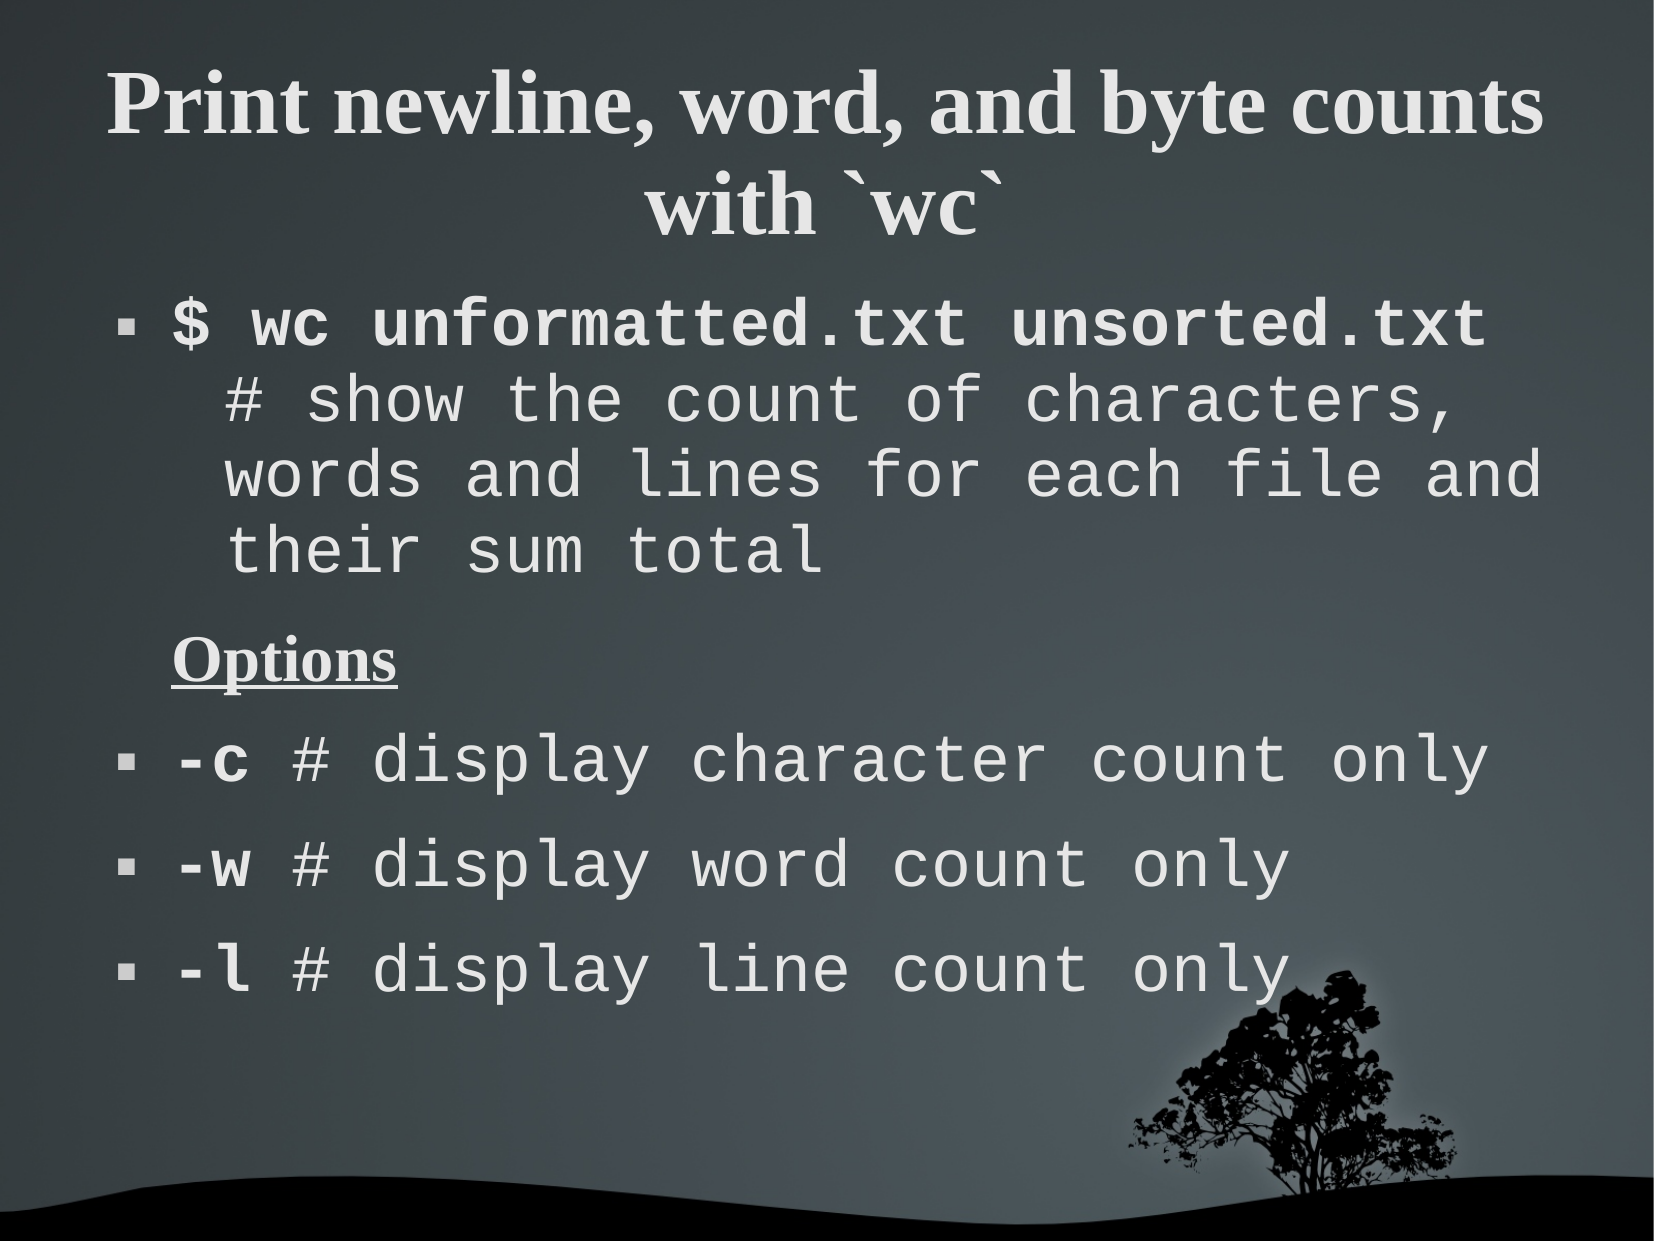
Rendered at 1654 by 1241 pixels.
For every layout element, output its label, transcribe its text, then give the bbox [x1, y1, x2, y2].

list $ wc unformatted.txt unsorted.txt # show the count of characters, words and lines for each file and their sum total Options -c # display character count only -w # display word count only -l # display line count only [82, 290, 1571, 1109]
title Print newline, word, and byte counts with `wc` [82, 33, 1571, 273]
picture [0, 0, 1654, 1241]
